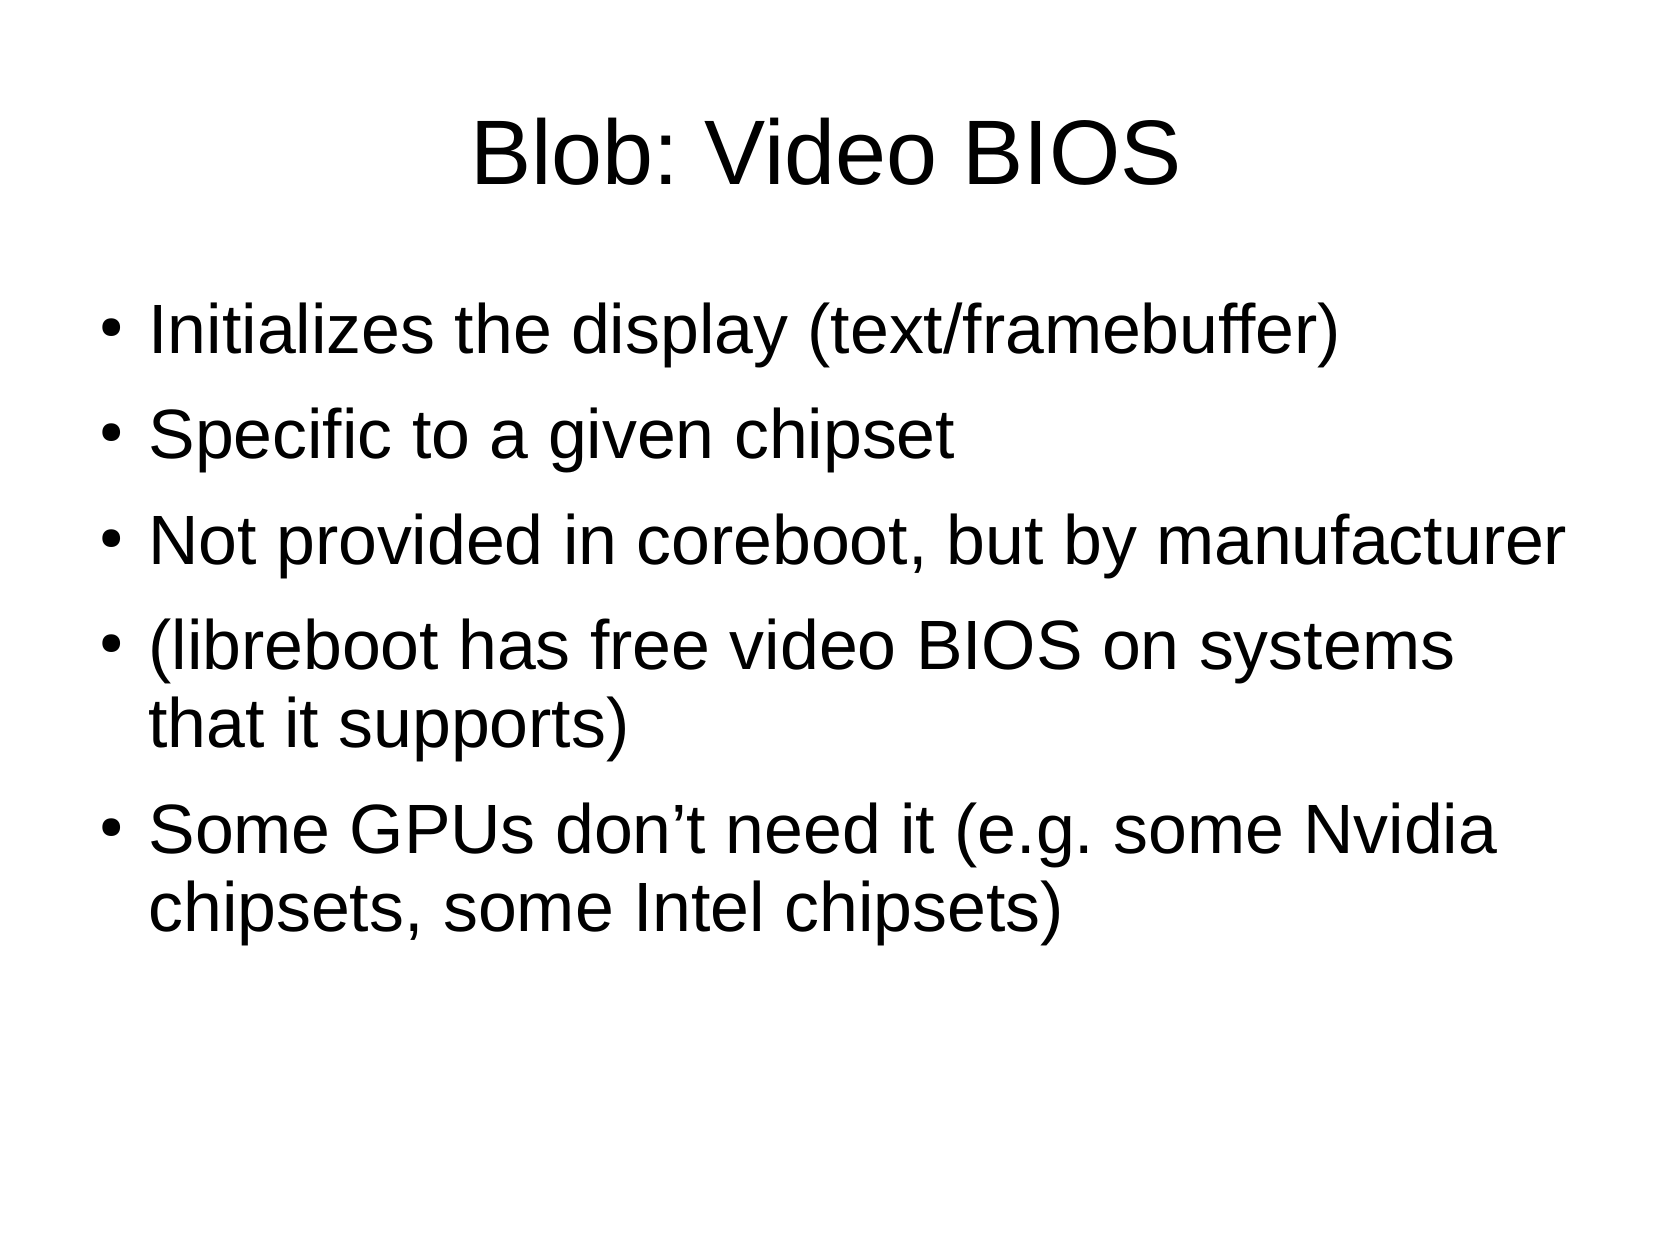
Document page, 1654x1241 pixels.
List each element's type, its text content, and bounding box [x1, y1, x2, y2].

title Blob: Video BIOS [82, 49, 1571, 257]
list Initializes the display (text/framebuffer) Specific to a given chipset Not provided in coreboot, but by manufacturer (libreboot has free video BIOS on systems that it supports) Some GPUs don’t need it (e.g. some Nvidia chipsets, some Intel chipsets) [82, 290, 1571, 1010]
